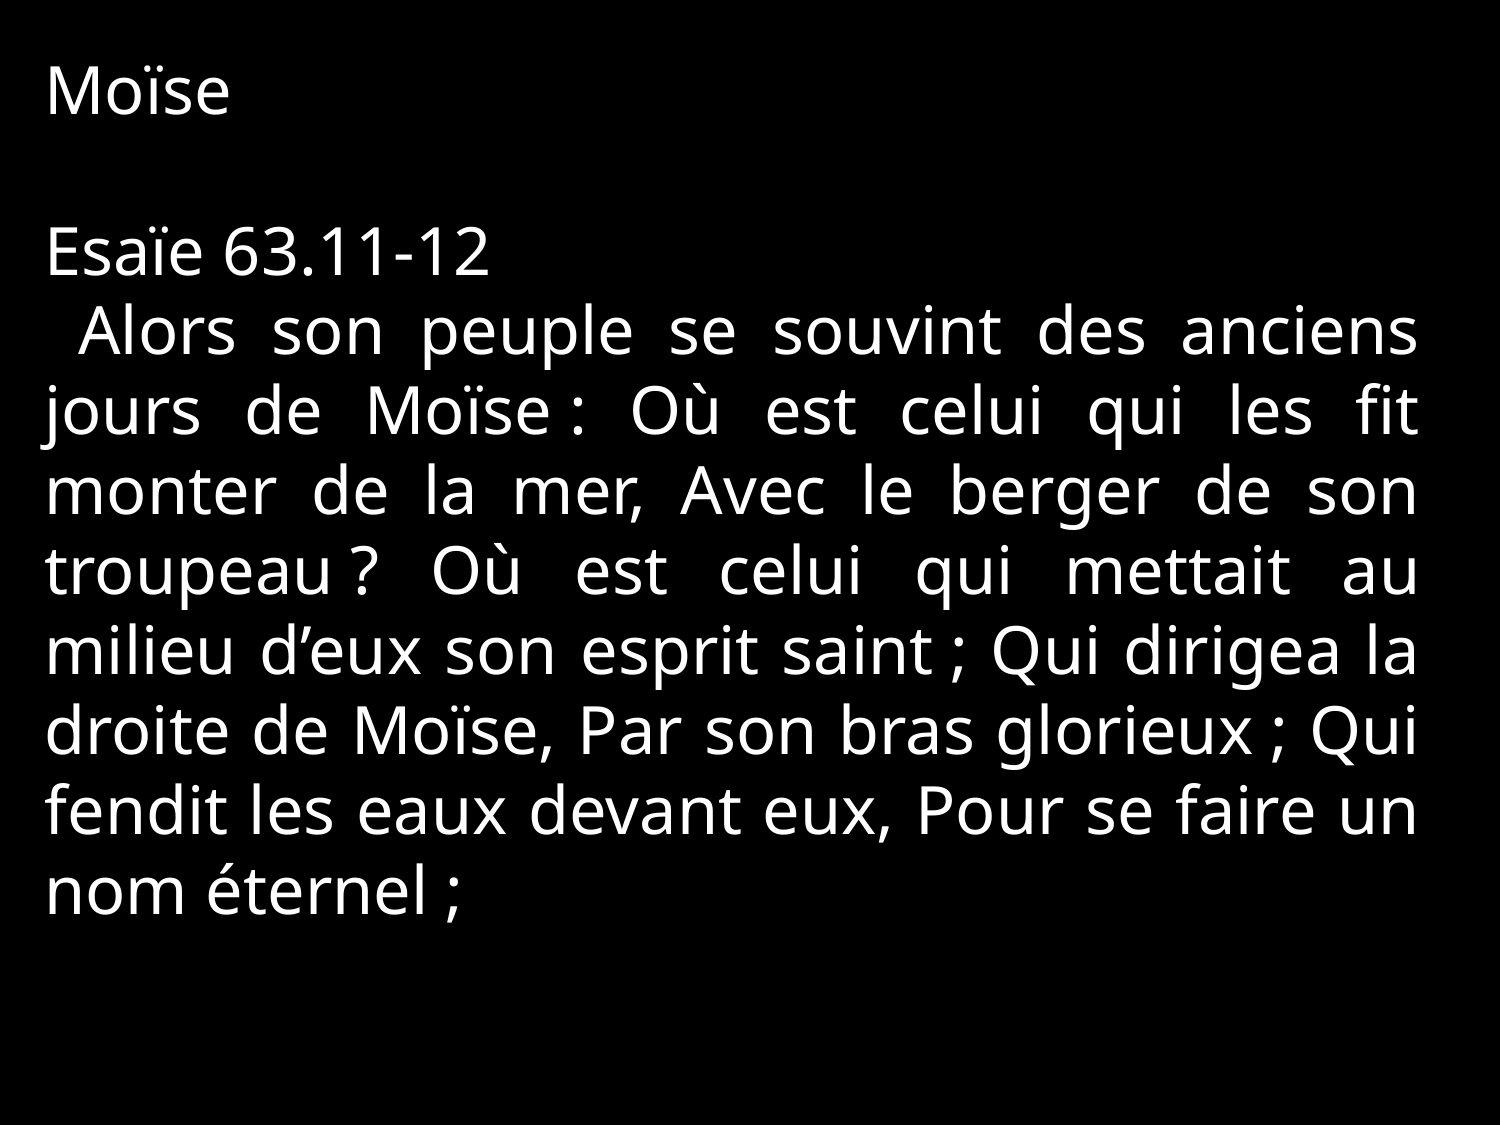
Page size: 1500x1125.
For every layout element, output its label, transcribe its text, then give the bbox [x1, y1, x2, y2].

text_box Moïse Esaïe 63.11-12 Alors son peuple se souvint des anciens jours de Moïse : Où est celui qui les fit monter de la mer, Avec le berger de son troupeau ? Où est celui qui mettait au milieu d’eux son esprit saint ; Qui dirigea la droite de Moïse, Par son bras glorieux ; Qui fendit les eaux devant eux, Pour se faire un nom éternel ; [29, 40, 1437, 936]
